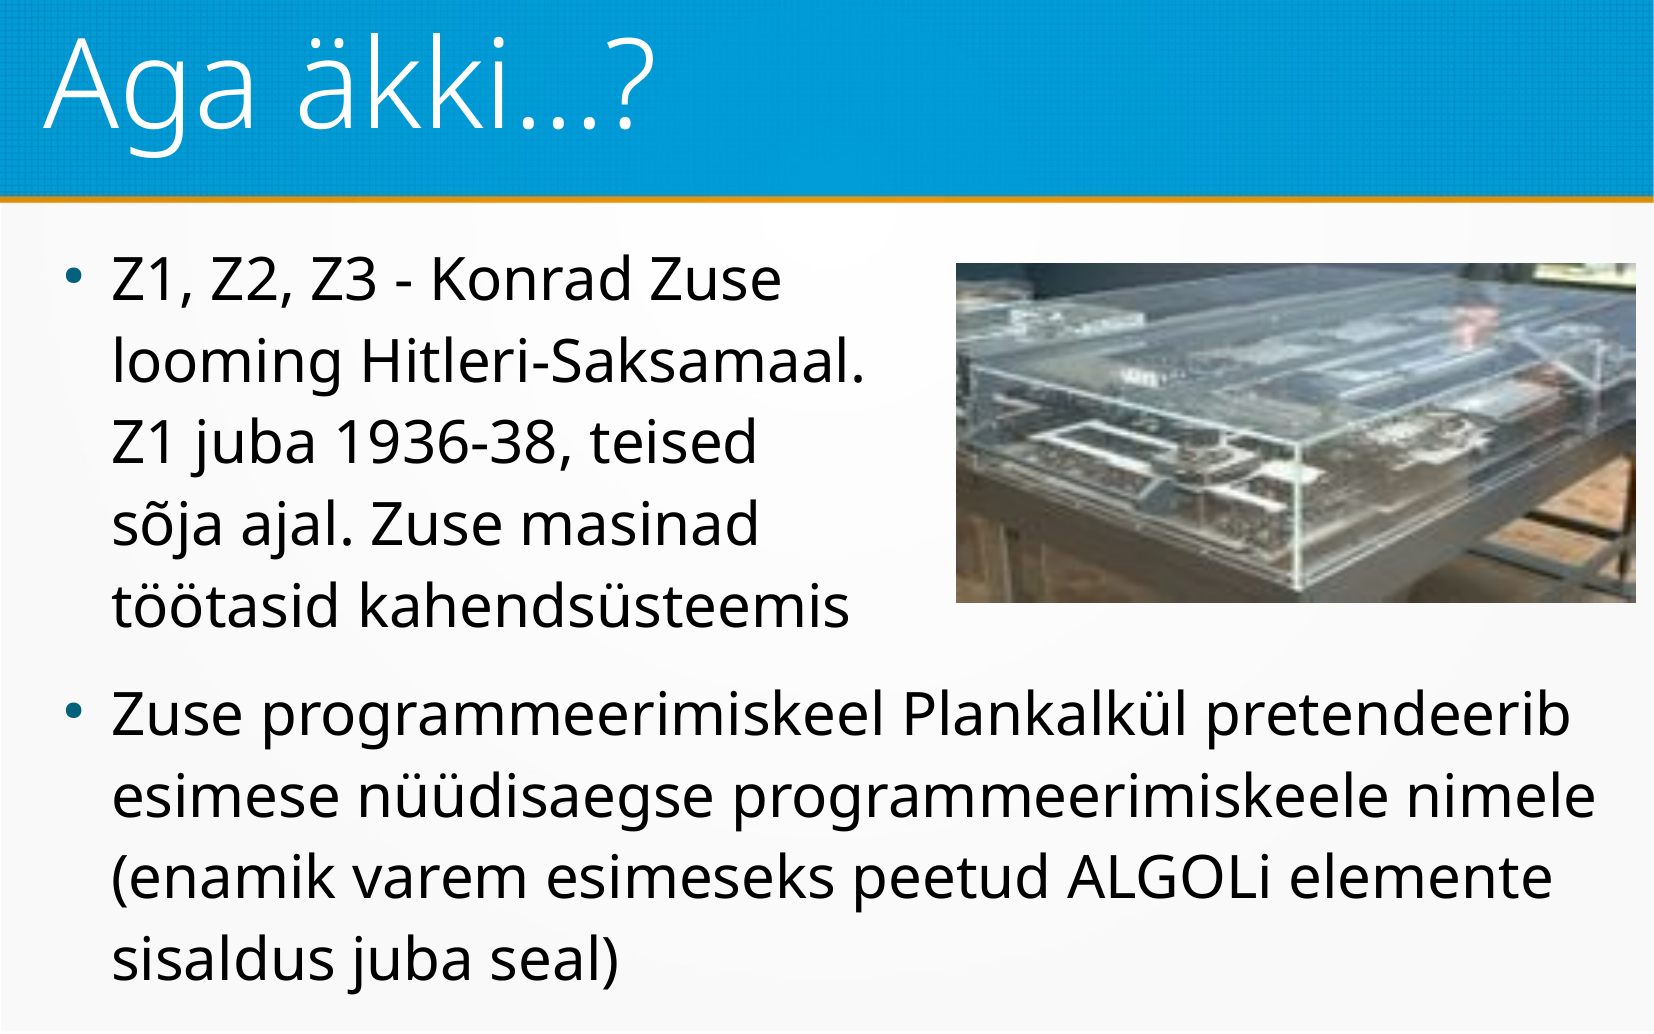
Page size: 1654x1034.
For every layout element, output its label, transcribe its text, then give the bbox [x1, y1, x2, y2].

list Z1, Z2, Z3 - Konrad Zuse looming Hitleri-Saksamaal. Z1 juba 1936-38, teised sõja ajal. Zuse masinad töötasid kahendsüsteemis Zuse programmeerimiskeel Plankalkül pretendeerib esimese nüüdisaegse programmeerimiskeele nimele (enamik varem esimeseks peetud ALGOLi elemente sisaldus juba seal) [47, 236, 1607, 1002]
picture [0, 195, 1654, 1034]
title Aga äkki...? [43, 0, 1619, 166]
